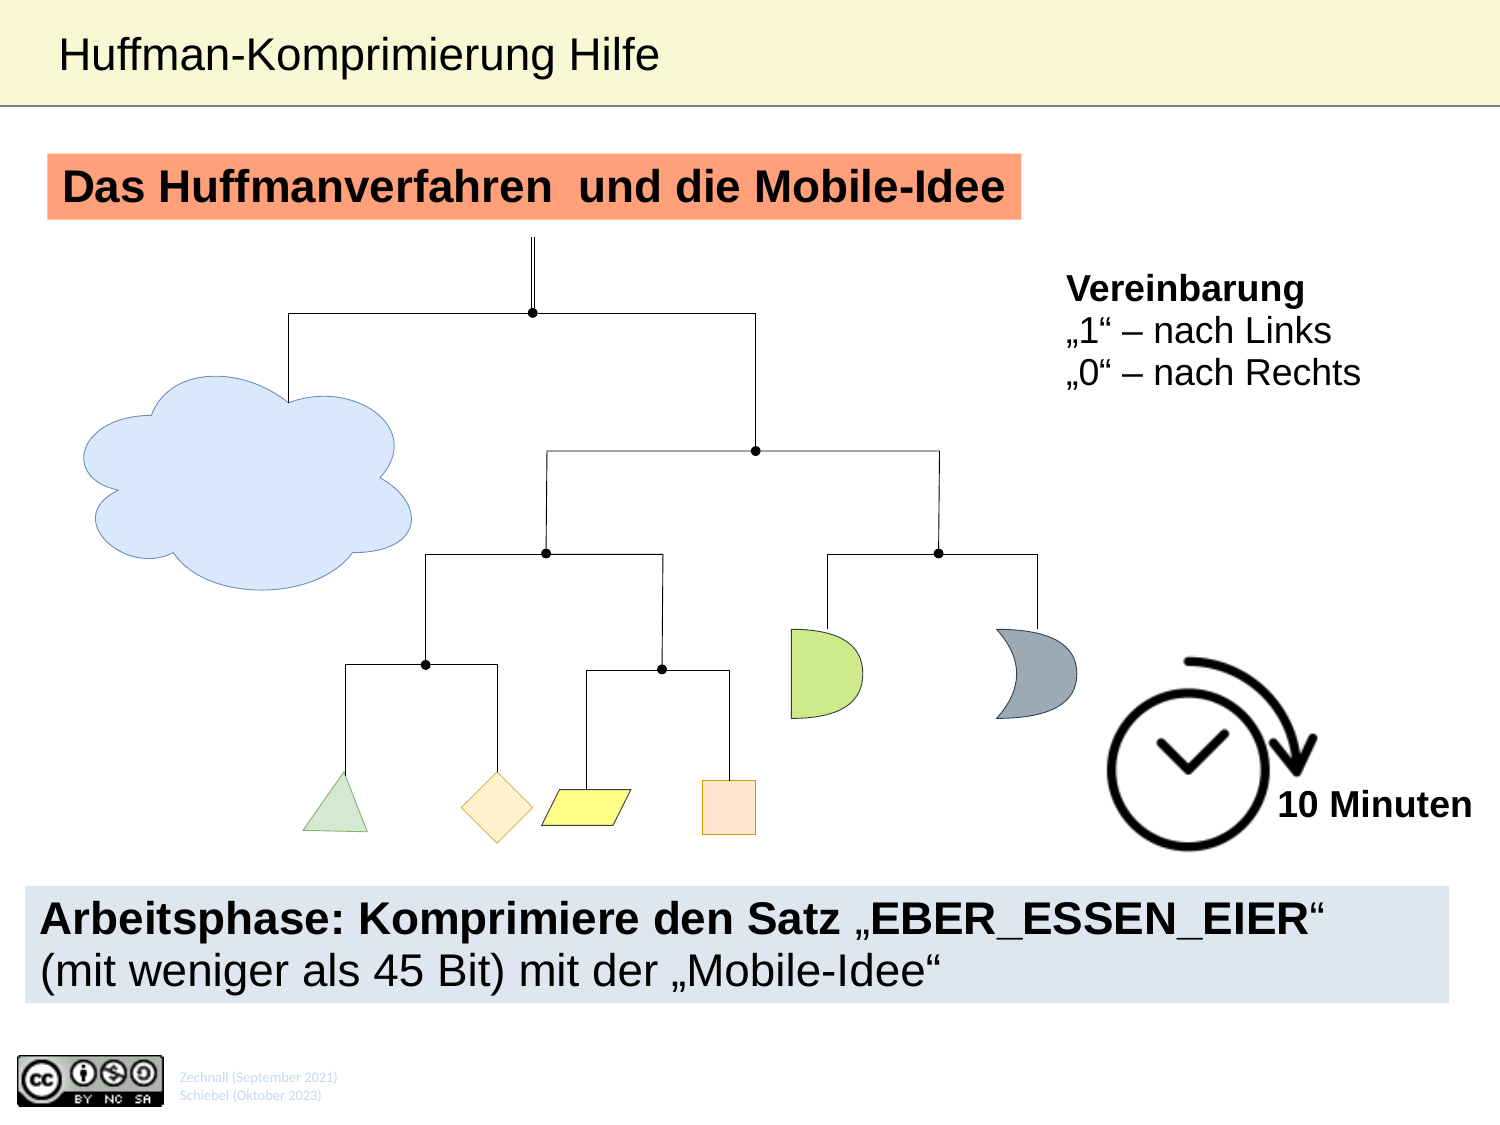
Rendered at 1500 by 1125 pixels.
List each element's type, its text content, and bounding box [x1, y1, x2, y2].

text_box Das Huffmanverfahren und die Mobile-Idee [47, 153, 1022, 220]
picture [17, 1055, 164, 1107]
text_box Vereinbarung „1“ – nach Links „0“ – nach Rechts [1051, 259, 1453, 414]
title Huffman-Komprimierung Hilfe [58, 5, 1016, 104]
picture [59, 236, 1078, 863]
text_box 10 Minuten [1262, 776, 1489, 834]
text_box Arbeitsphase: Komprimiere den Satz „EBER_ESSEN_EIER“ (mit weniger als 45 Bit) mit der „Mobile-Idee“ [25, 885, 1450, 1004]
picture [1104, 646, 1321, 863]
